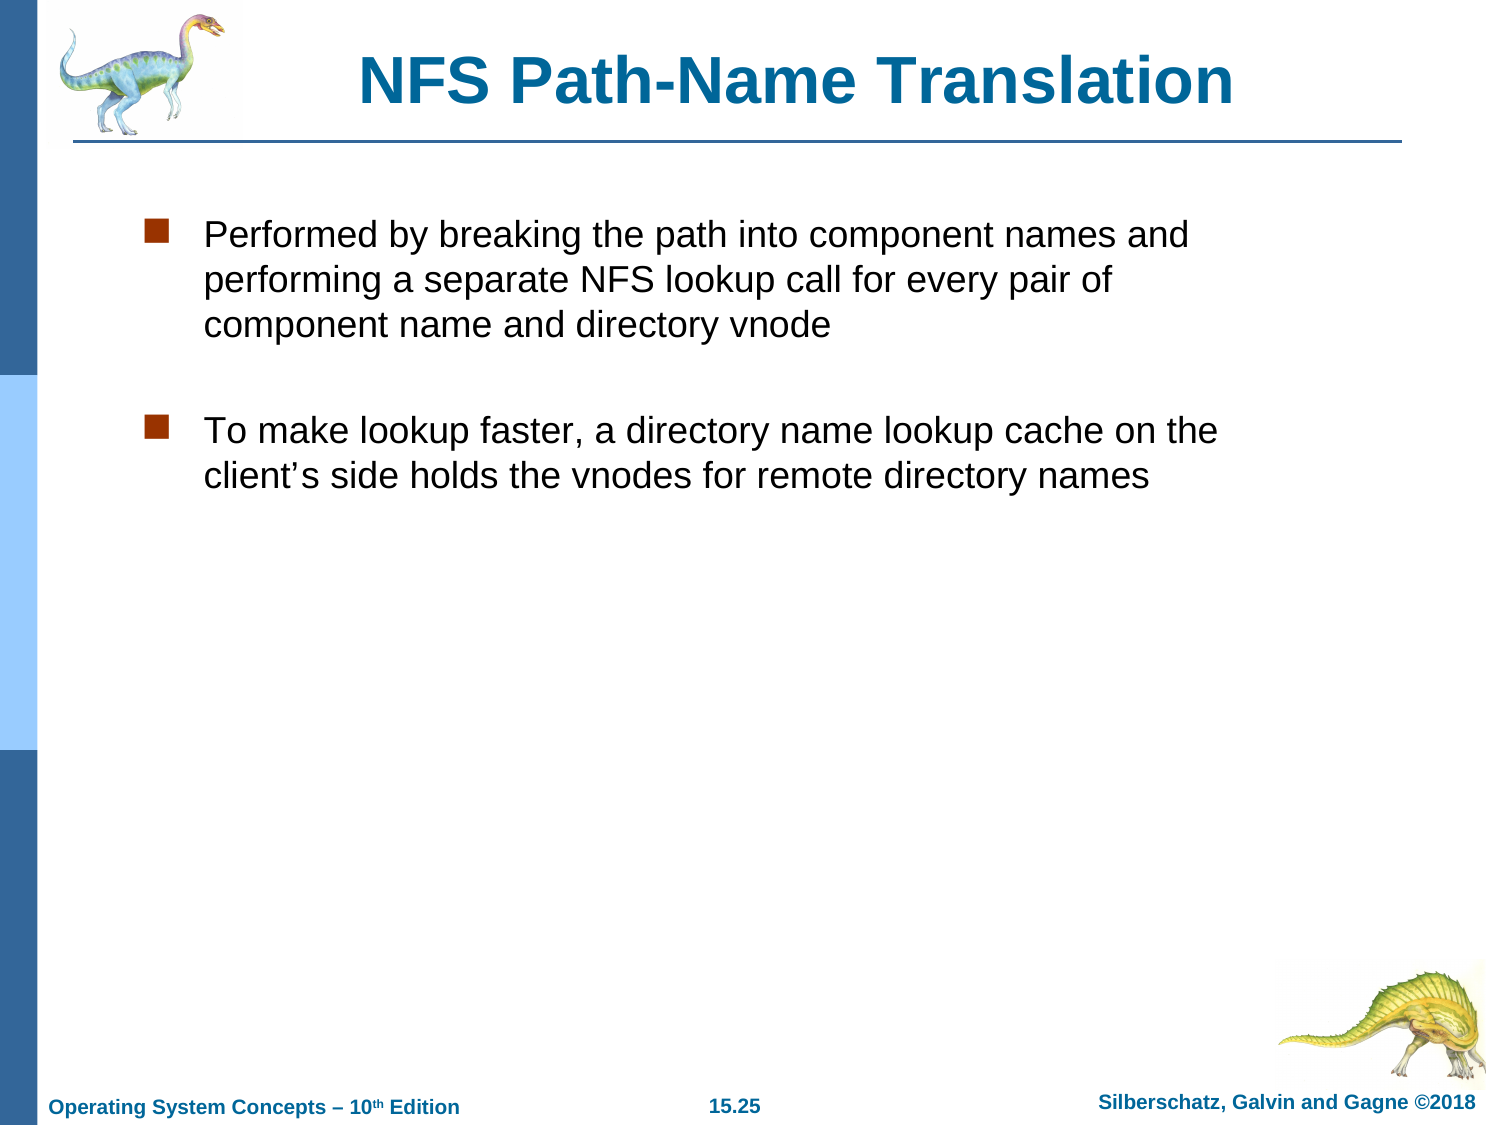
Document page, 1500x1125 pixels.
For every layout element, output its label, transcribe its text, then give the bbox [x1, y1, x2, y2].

title NFS Path-Name Translation [169, 29, 1426, 125]
picture [1275, 959, 1486, 1090]
list Performed by breaking the path into component names and performing a separate NFS lookup call for every pair of component name and directory vnode To make lookup faster, a directory name lookup cache on the client’s side holds the vnodes for remote directory names [132, 202, 1291, 946]
picture [1415, 1094, 1423, 1099]
picture [46, 0, 243, 149]
